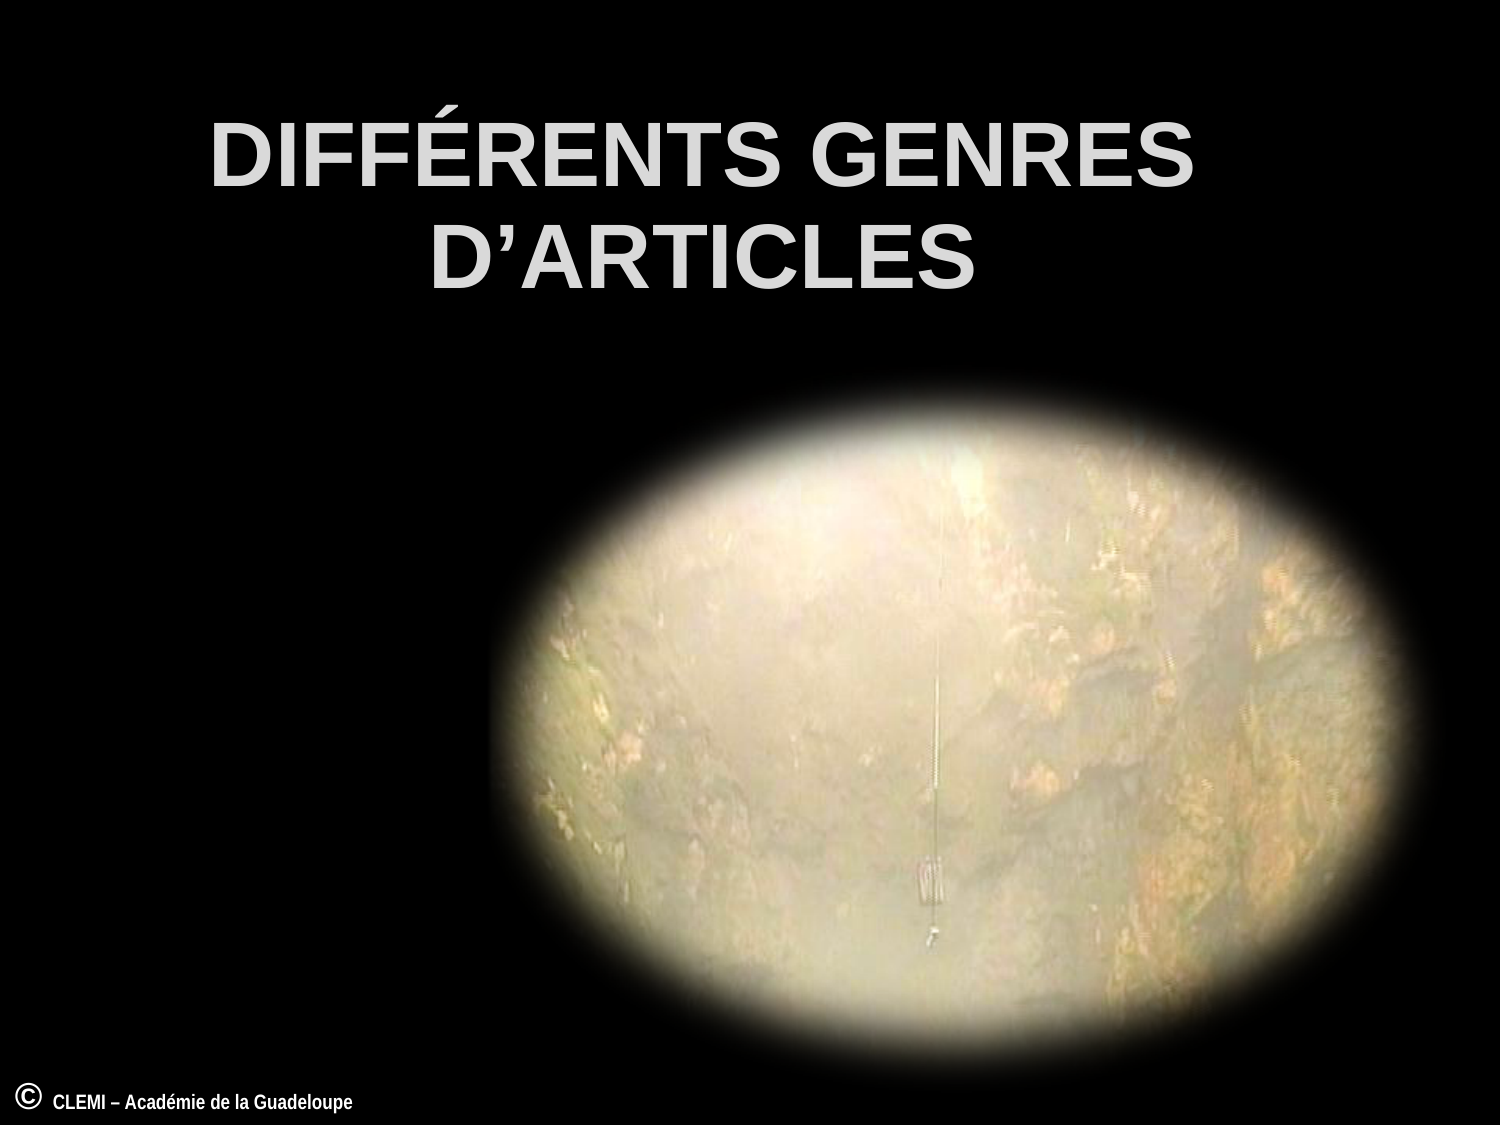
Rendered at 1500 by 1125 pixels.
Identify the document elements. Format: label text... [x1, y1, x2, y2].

text_box © CLEMI – Académie de la Guadeloupe [0, 1067, 575, 1125]
title DIFFÉRENTS GENRES D’ARTICLES [29, 88, 1378, 323]
picture [476, 354, 1477, 1105]
